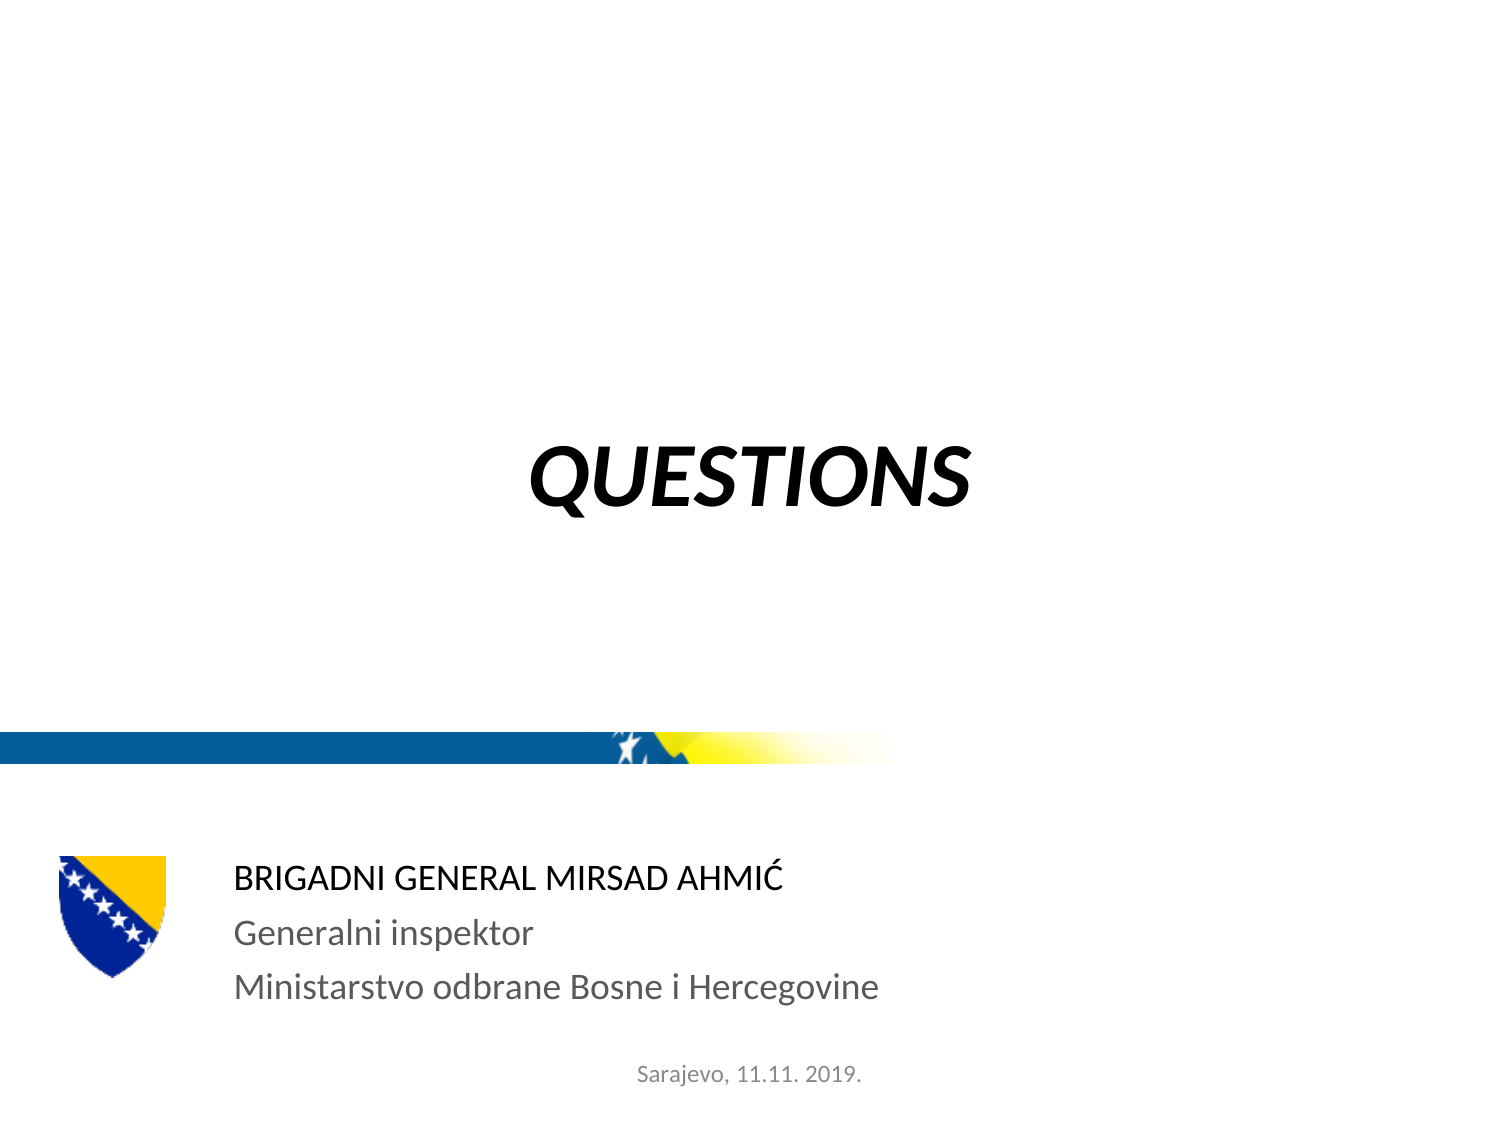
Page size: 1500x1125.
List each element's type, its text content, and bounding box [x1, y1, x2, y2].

picture [59, 856, 166, 978]
text_box BRIGADNI GENERAL MIRSAD AHMIĆ Generalni inspektor Ministarstvo odbrane Bosne i Hercegovine [218, 845, 1269, 1043]
title QUESTIONS [112, 349, 1388, 591]
text_box Sarajevo, 11.11. 2019. [512, 1042, 988, 1103]
picture [0, 732, 1500, 764]
